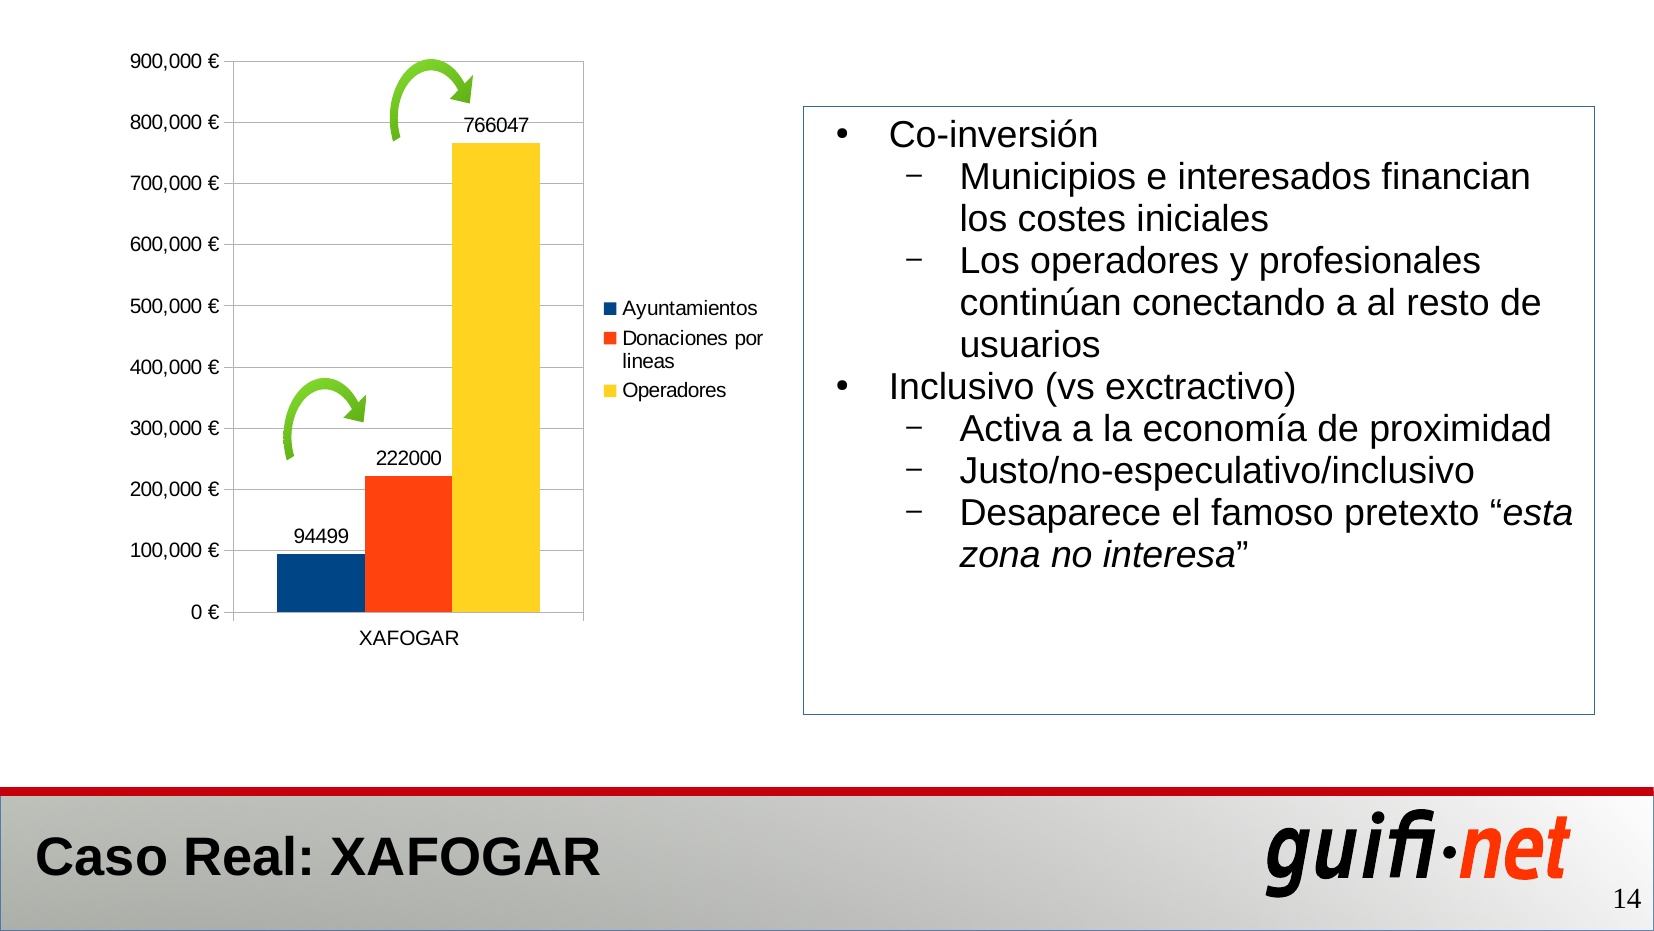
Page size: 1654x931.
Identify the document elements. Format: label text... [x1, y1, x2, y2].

text_box [389, 59, 474, 142]
text_box [283, 377, 367, 461]
title Caso Real: XAFOGAR [35, 826, 1182, 888]
chart [116, 36, 783, 663]
text_box Co-inversión Municipios e interesados financian los costes iniciales Los operadores y profesionales continúan conectando a al resto de usuarios Inclusivo (vs exctractivo) Activa a la economía de proximidad Justo/no-especulativo/inclusivo Desaparece el famoso pretexto “esta zona no interesa” [803, 106, 1595, 715]
